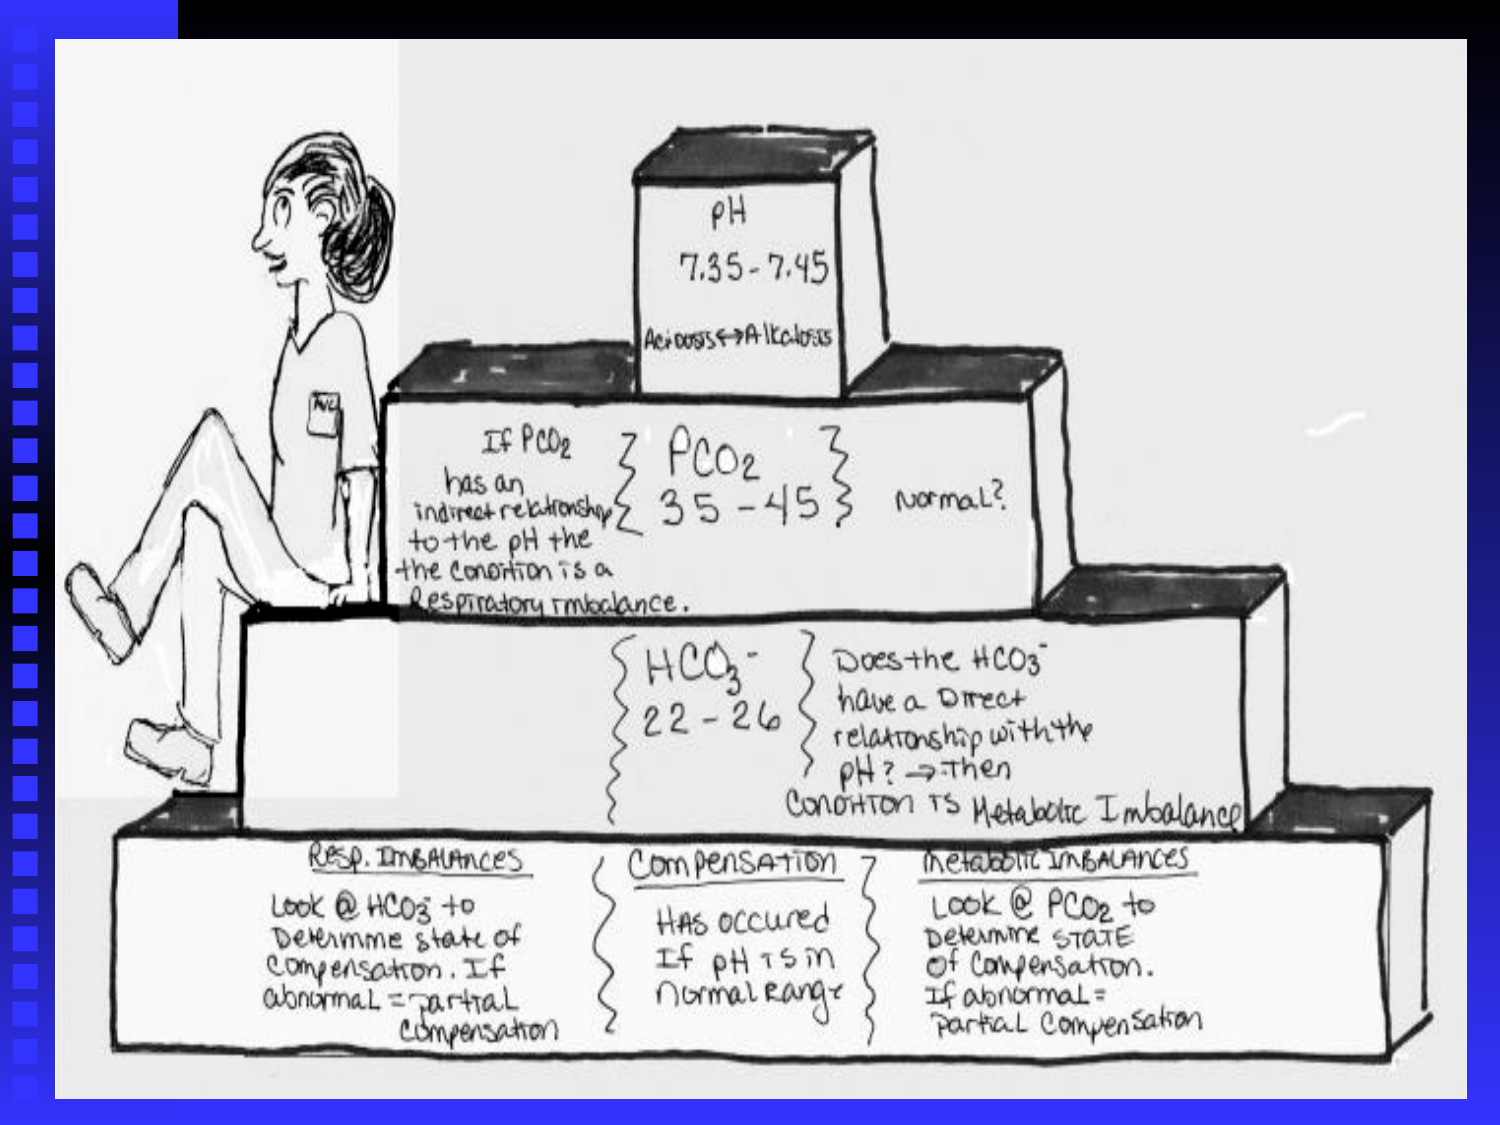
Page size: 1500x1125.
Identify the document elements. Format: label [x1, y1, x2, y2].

picture [55, 39, 1467, 1100]
